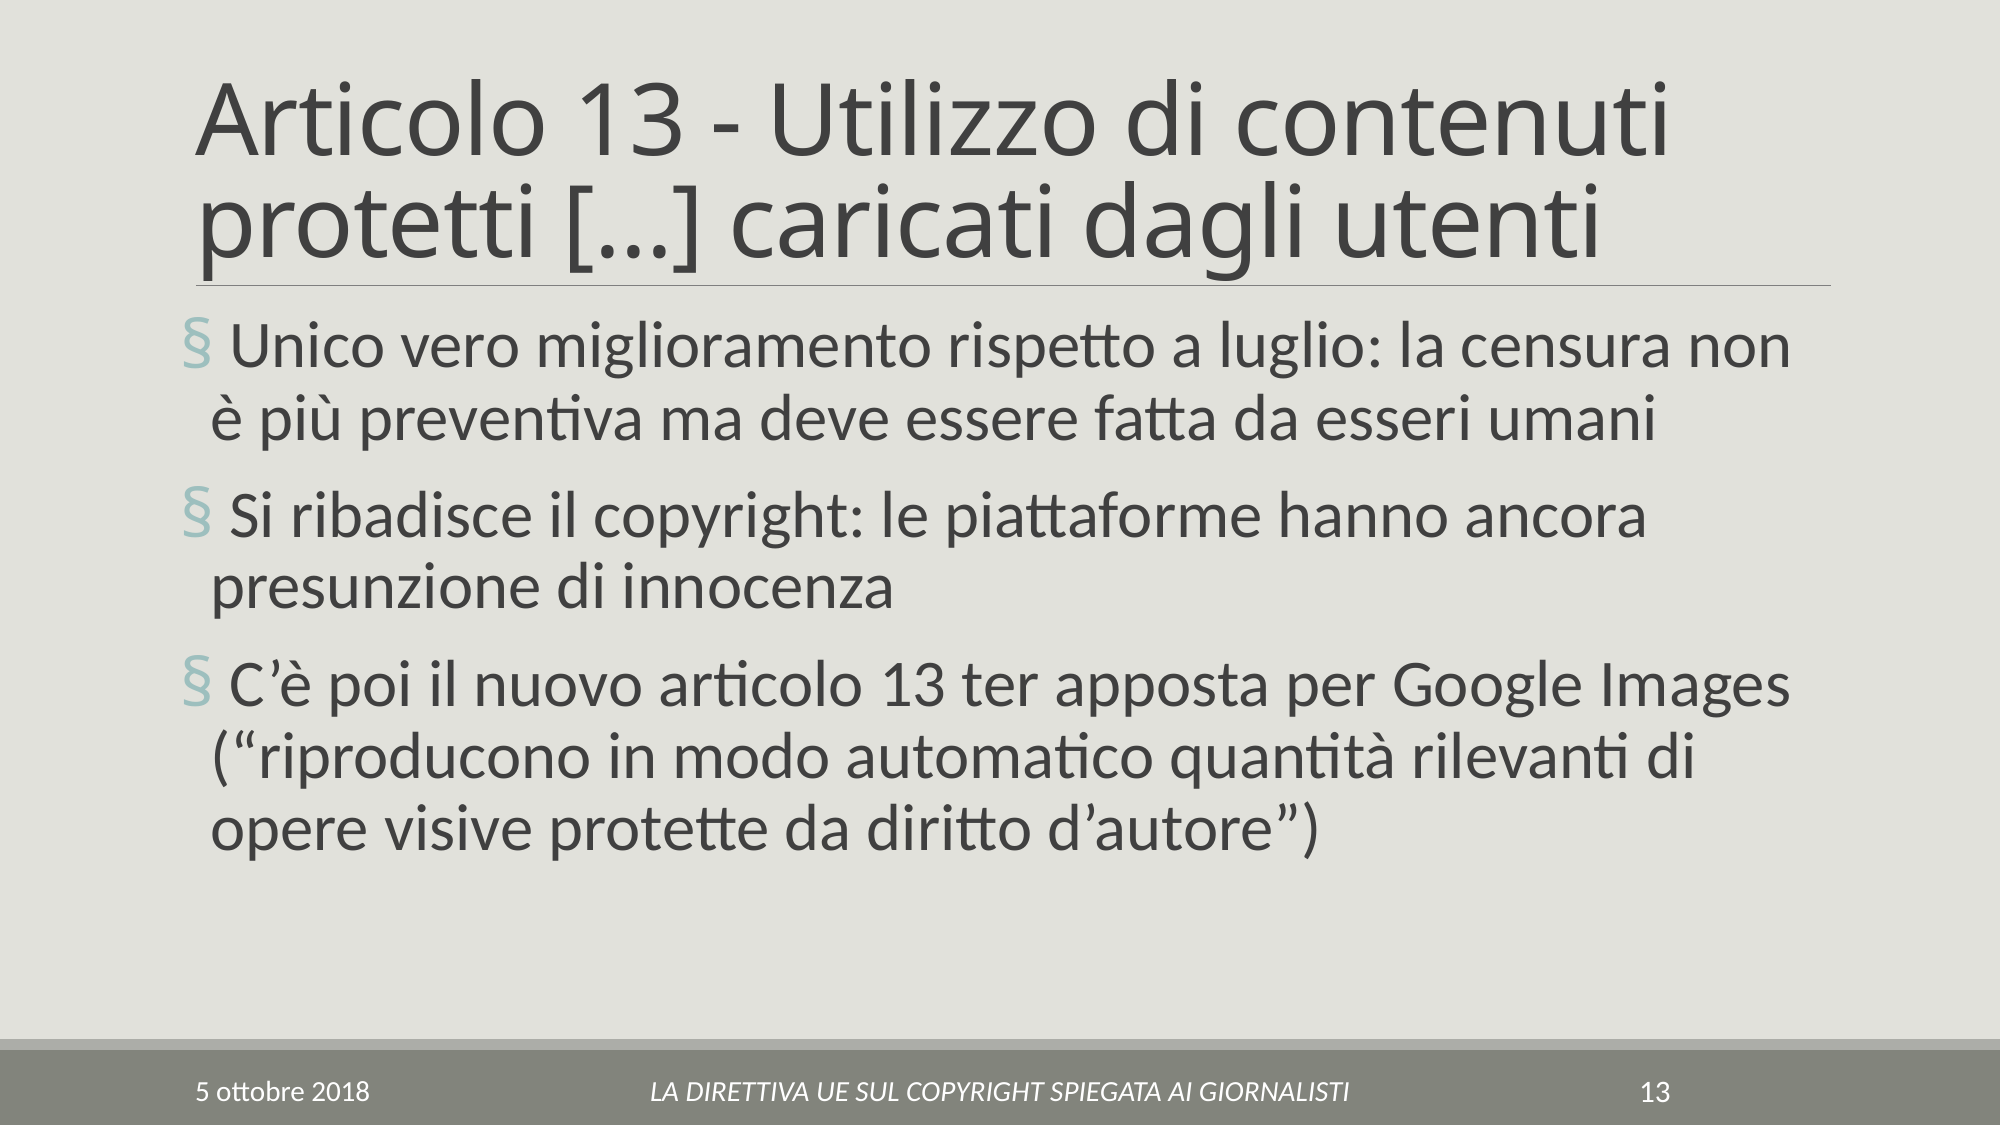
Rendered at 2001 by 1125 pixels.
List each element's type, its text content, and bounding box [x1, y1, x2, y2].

text_box 13 [1624, 1059, 1840, 1120]
title Articolo 13 - Utilizzo di contenuti protetti [...] caricati dagli utenti [180, 47, 1831, 286]
text_box La direttiva Ue sul copyright spiegata ai giornalisti [604, 1059, 1396, 1120]
text_box 5 ottobre 2018 [180, 1059, 586, 1120]
list Unico vero miglioramento rispetto a luglio: la censura non è più preventiva ma deve essere fatta da esseri umani Si ribadisce il copyright: le piattaforme hanno ancora presunzione di innocenza C’è poi il nuovo articolo 13 ter apposta per Google Images (“riproducono in modo automatico quantità rilevanti di opere visive protette da diritto d’autore”) [180, 302, 1831, 963]
